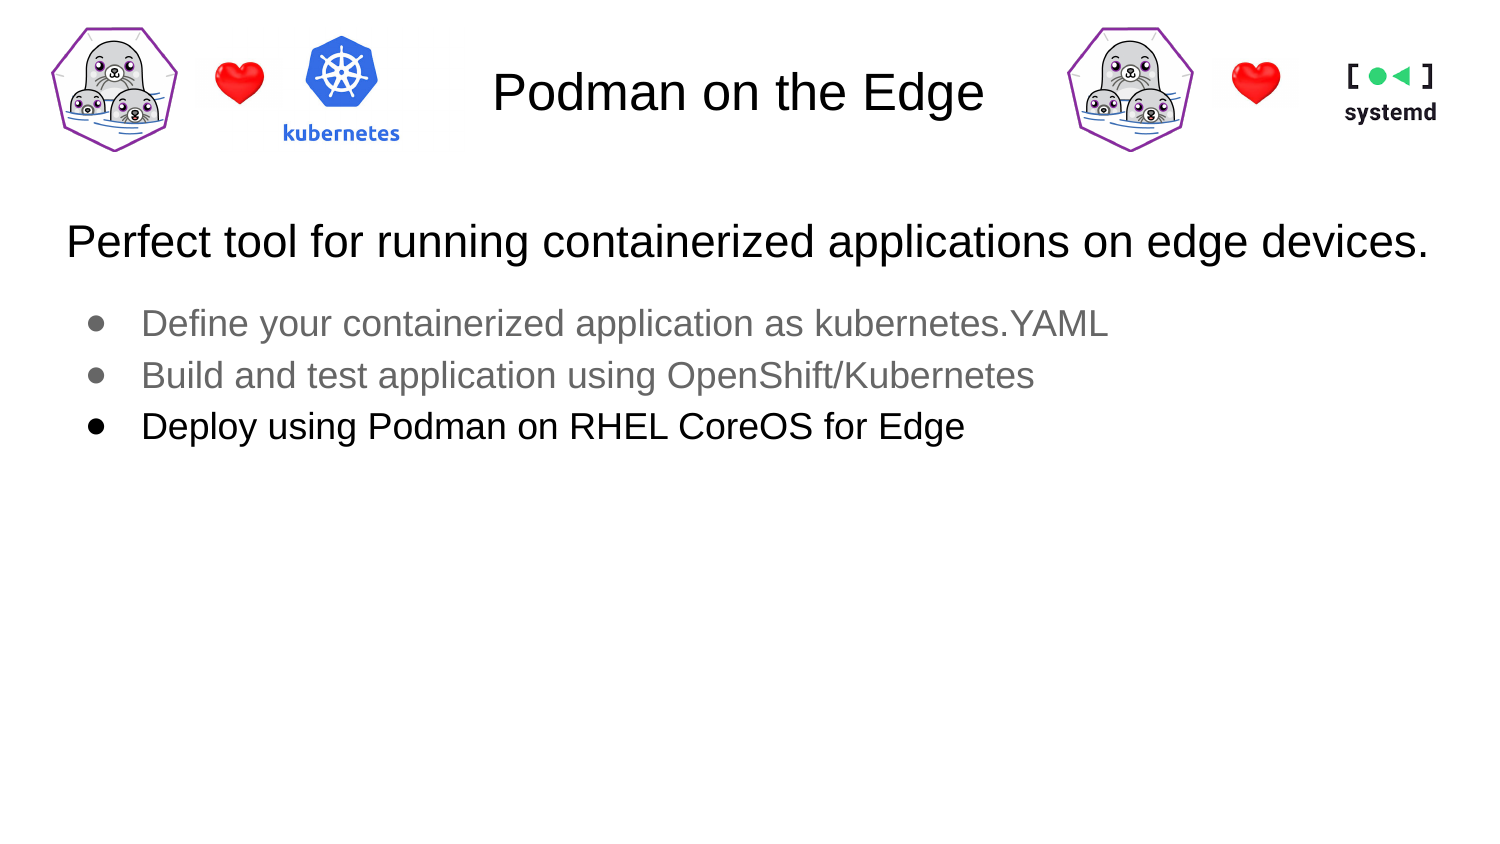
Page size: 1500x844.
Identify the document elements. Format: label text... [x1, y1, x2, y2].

picture [195, 27, 465, 152]
picture [1212, 0, 1500, 187]
title Podman on the Edge [477, 42, 1023, 137]
picture [1067, 27, 1194, 152]
picture [51, 27, 178, 152]
list Perfect tool for running containerized applications on edge devices. Define your containerized application as kubernetes.YAML Build and test application using OpenShift/Kubernetes Deploy using Podman on RHEL CoreOS for Edge [51, 189, 1449, 750]
